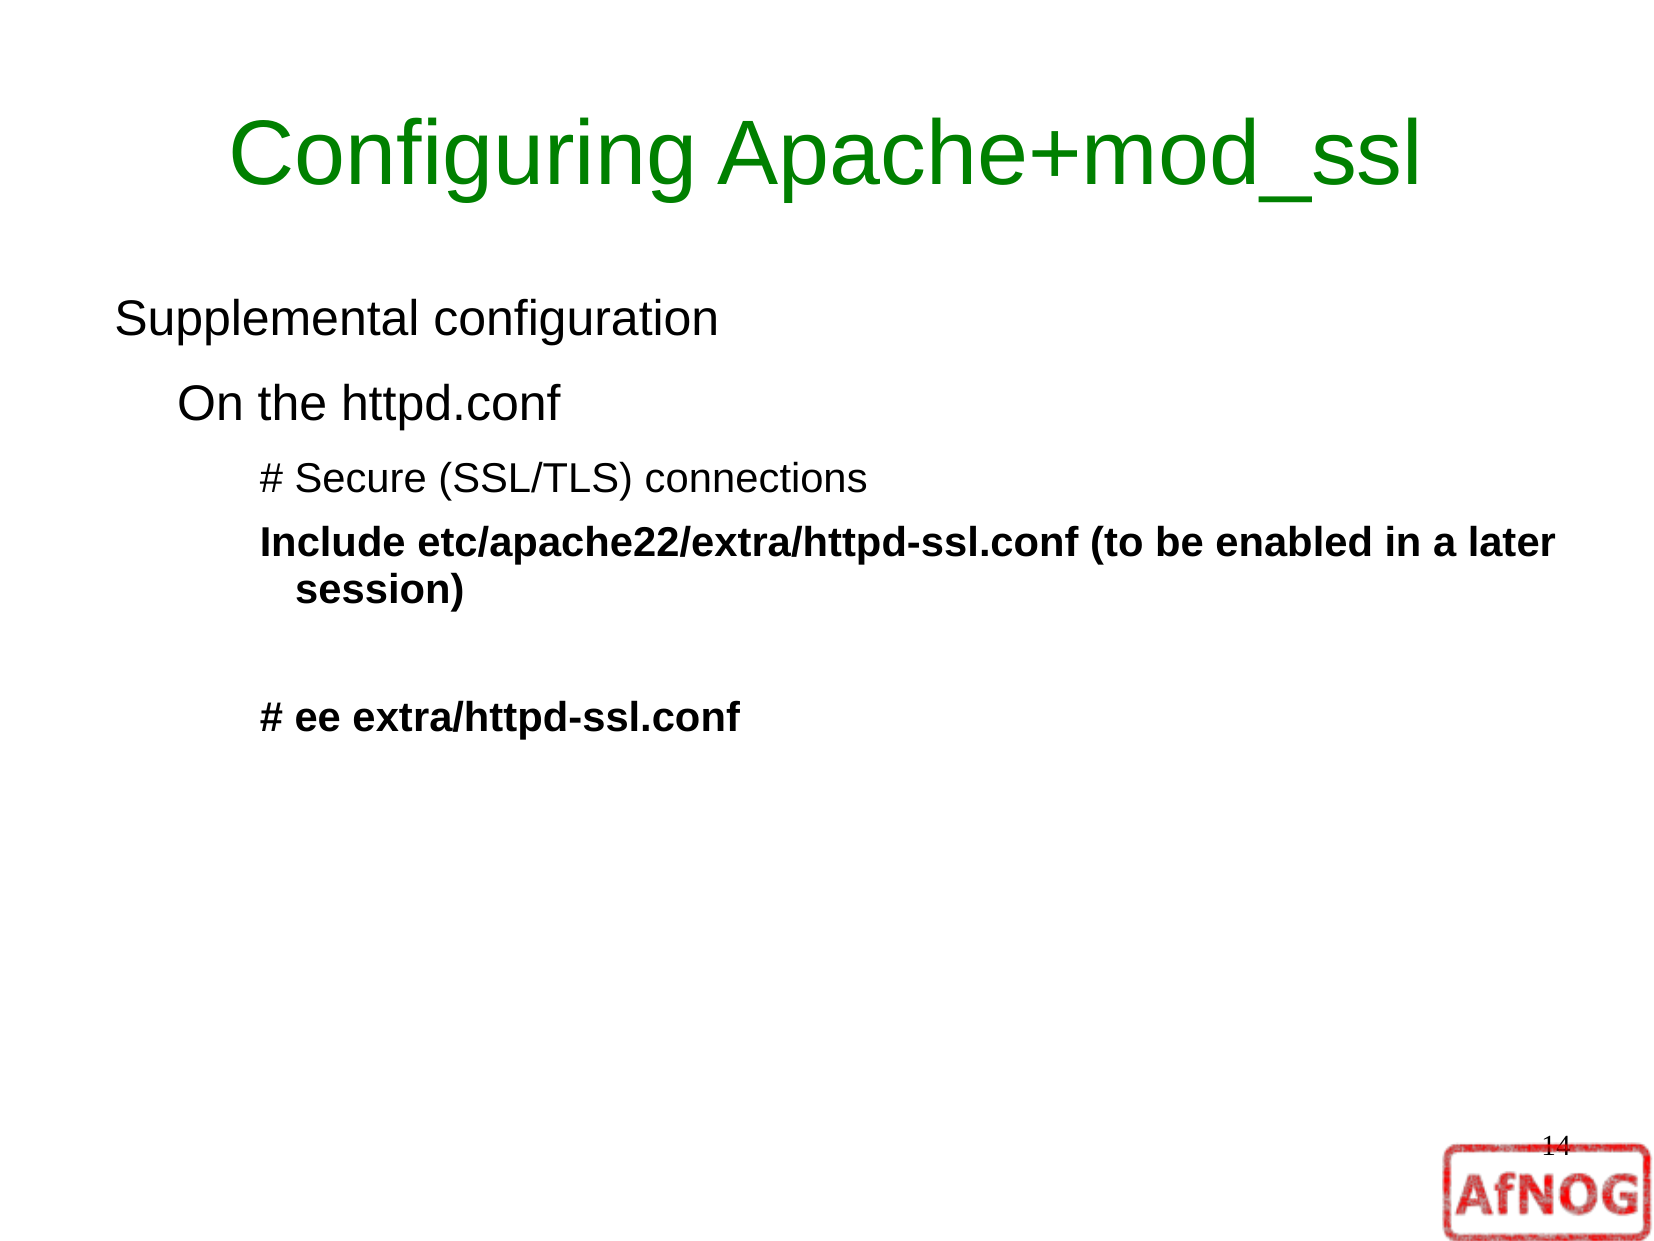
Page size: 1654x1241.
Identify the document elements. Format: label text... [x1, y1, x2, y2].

title Configuring Apache+mod_ssl [82, 56, 1571, 250]
picture [1441, 1141, 1654, 1241]
list Supplemental configuration On the httpd.conf # Secure (SSL/TLS) connections Include etc/apache22/extra/httpd-ssl.conf (to be enabled in a later session) # ee extra/httpd-ssl.conf [82, 290, 1571, 1094]
